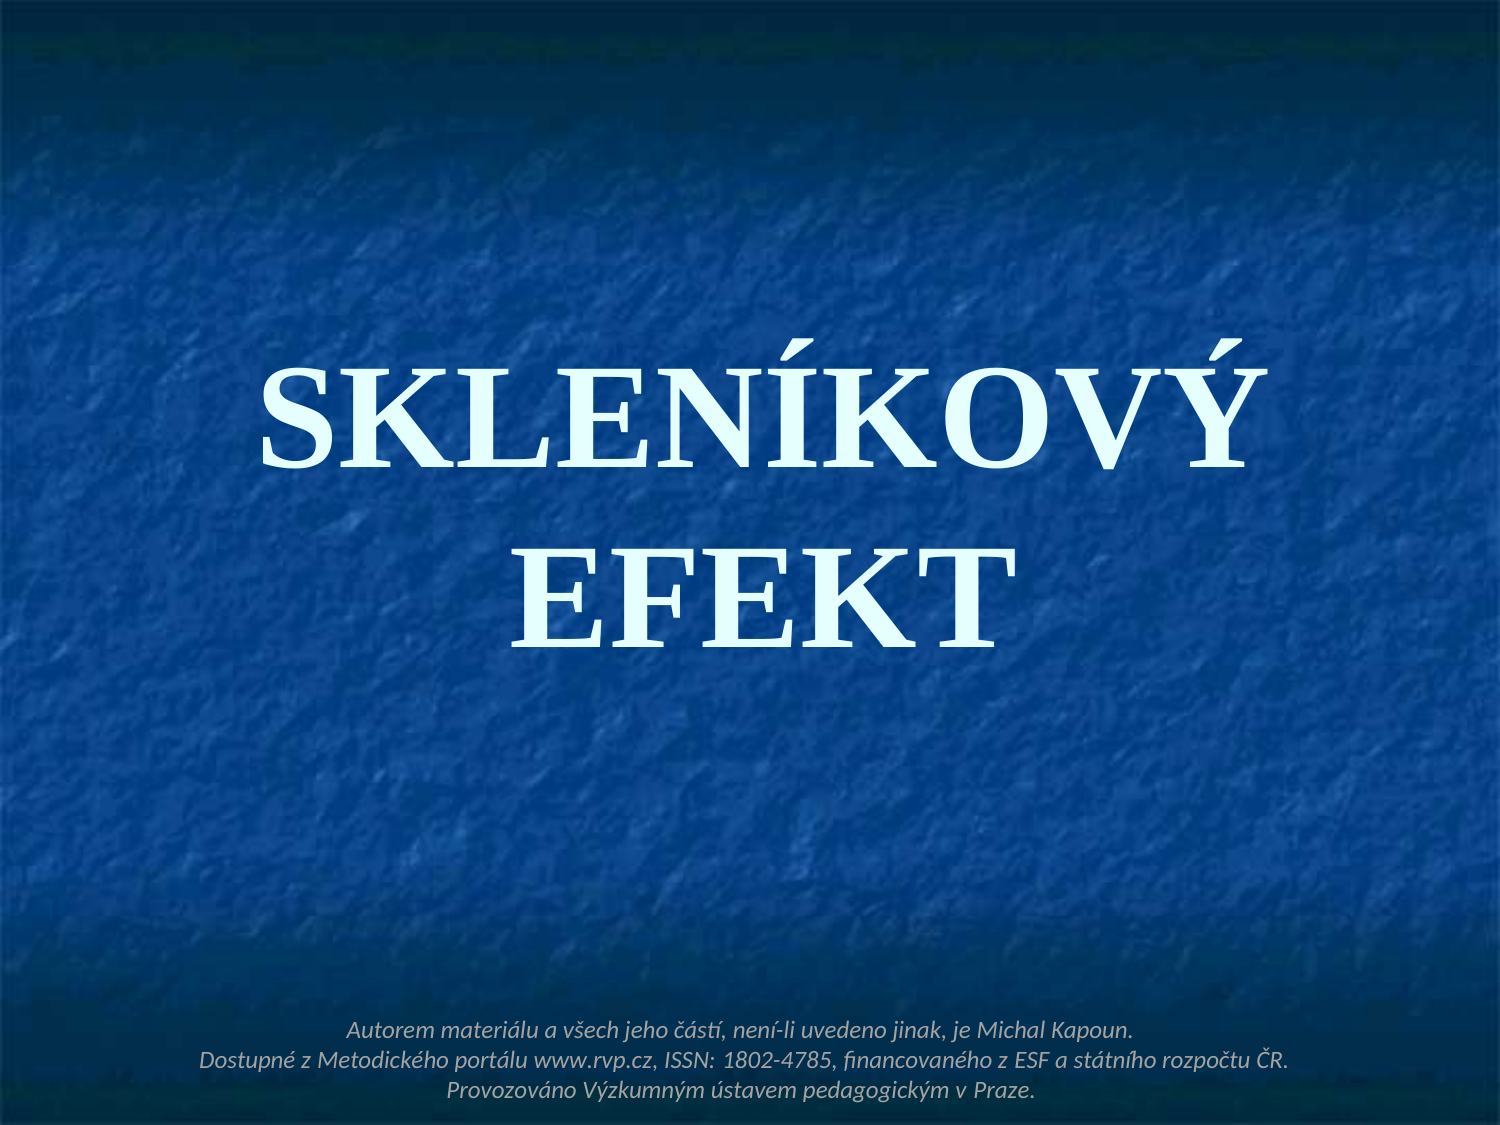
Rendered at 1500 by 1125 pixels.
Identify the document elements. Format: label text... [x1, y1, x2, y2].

picture [0, 0, 1500, 1125]
text_box Autorem materiálu a všech jeho částí, není-li uvedeno jinak, je Michal Kapoun. Dostupné z Metodického portálu www.rvp.cz, ISSN: 1802-4785, financovaného z ESF a státního rozpočtu ČR. Provozováno Výzkumným ústavem pedagogickým v Praze. [147, 1011, 1341, 1106]
title SKLENÍKOVÝ EFEKT [88, 310, 1439, 686]
